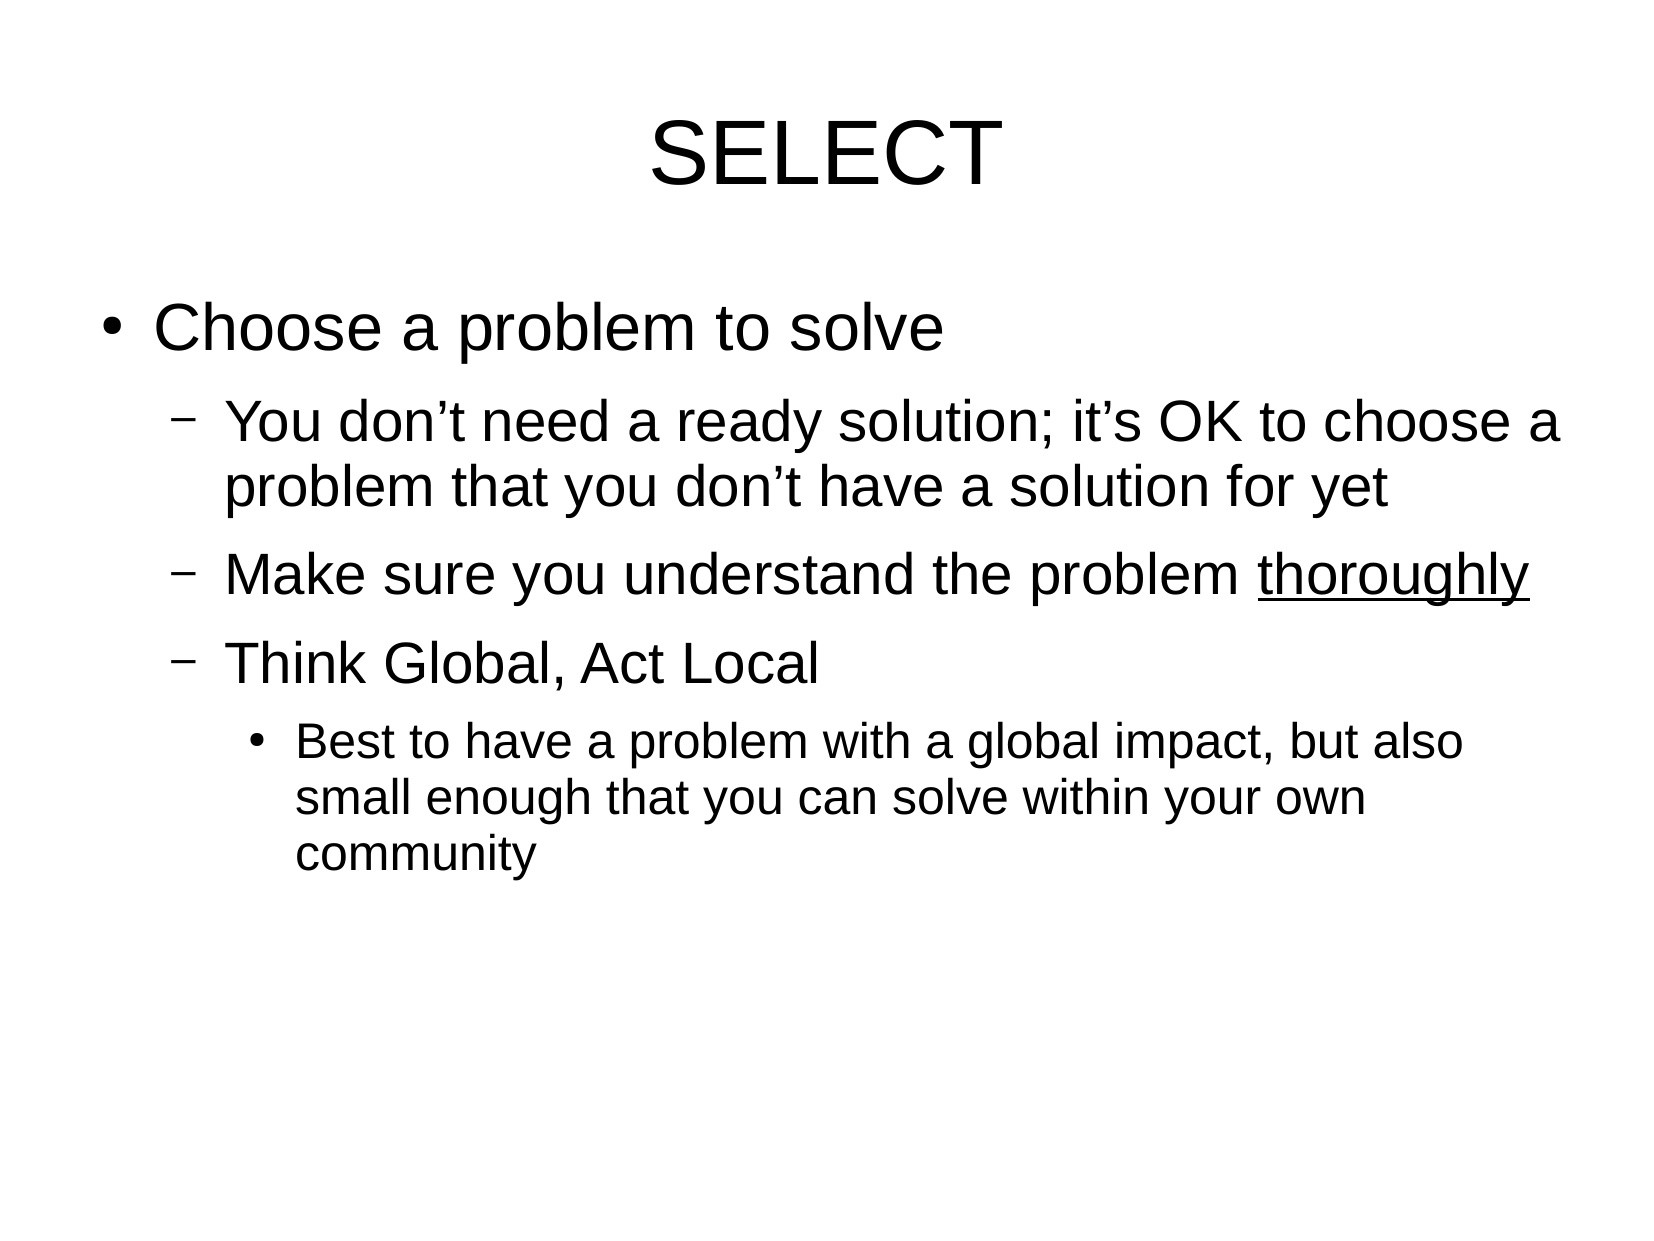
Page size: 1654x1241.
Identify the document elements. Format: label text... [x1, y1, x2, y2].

list Choose a problem to solve You don’t need a ready solution; it’s OK to choose a problem that you don’t have a solution for yet Make sure you understand the problem thoroughly Think Global, Act Local Best to have a problem with a global impact, but also small enough that you can solve within your own community [82, 290, 1571, 1010]
title SELECT [82, 49, 1571, 257]
